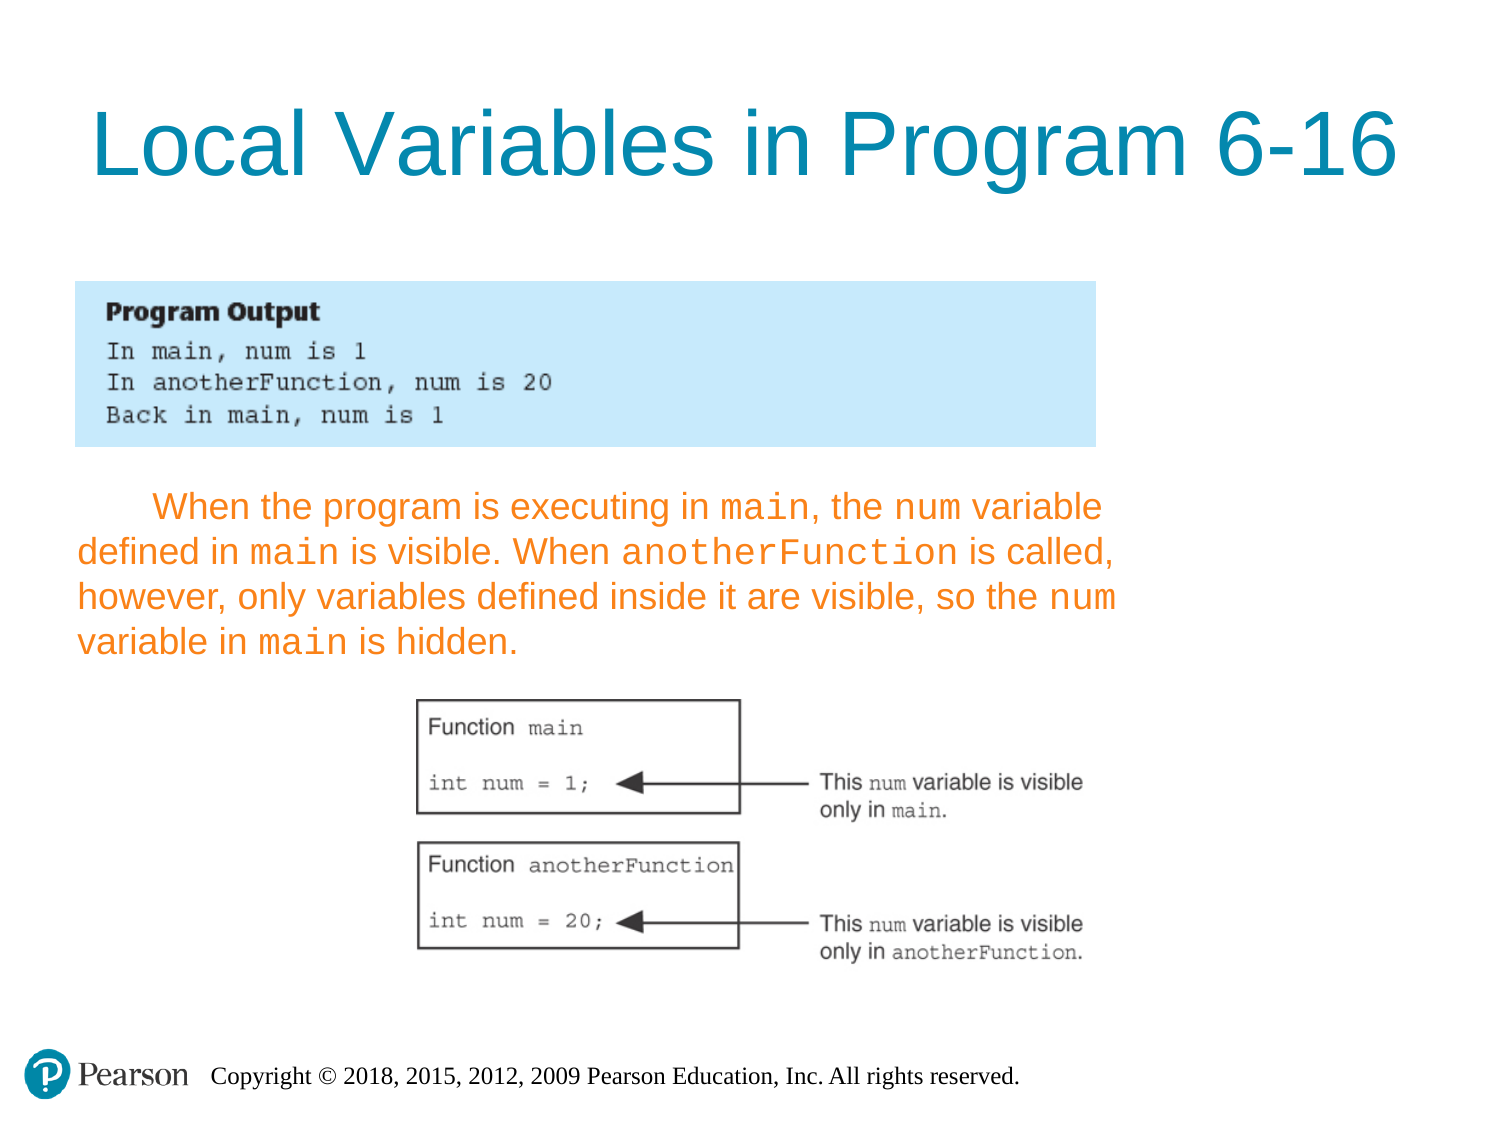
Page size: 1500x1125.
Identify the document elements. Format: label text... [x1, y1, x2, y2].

text_box When the program is executing in main, the num variable defined in main is visible. When anotherFunction is called, however, only variables defined inside it are visible, so the num variable in main is hidden. [62, 474, 1240, 672]
picture [416, 699, 1084, 1020]
title Local Variables in Program 6-16 [75, 45, 1426, 233]
picture [75, 282, 1096, 447]
